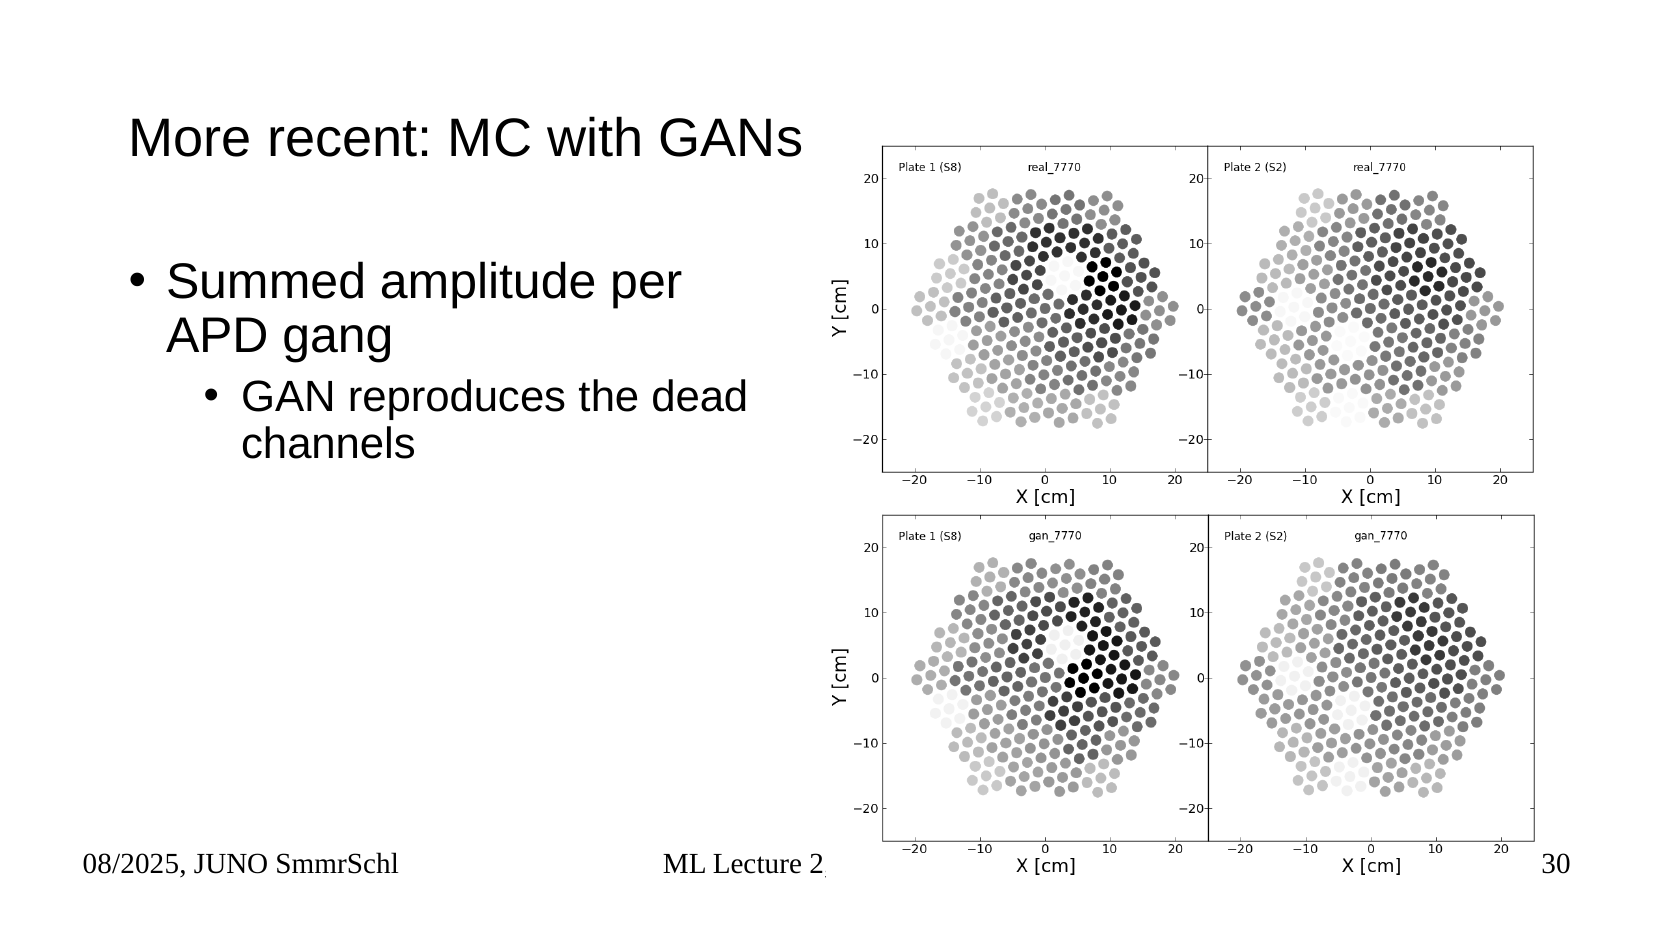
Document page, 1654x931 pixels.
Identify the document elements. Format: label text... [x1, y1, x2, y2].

picture [826, 139, 1540, 881]
title More recent: MC with GANs [113, 49, 1540, 230]
text_box Summed amplitude per APD gang GAN reproduces the dead channels [113, 247, 767, 838]
